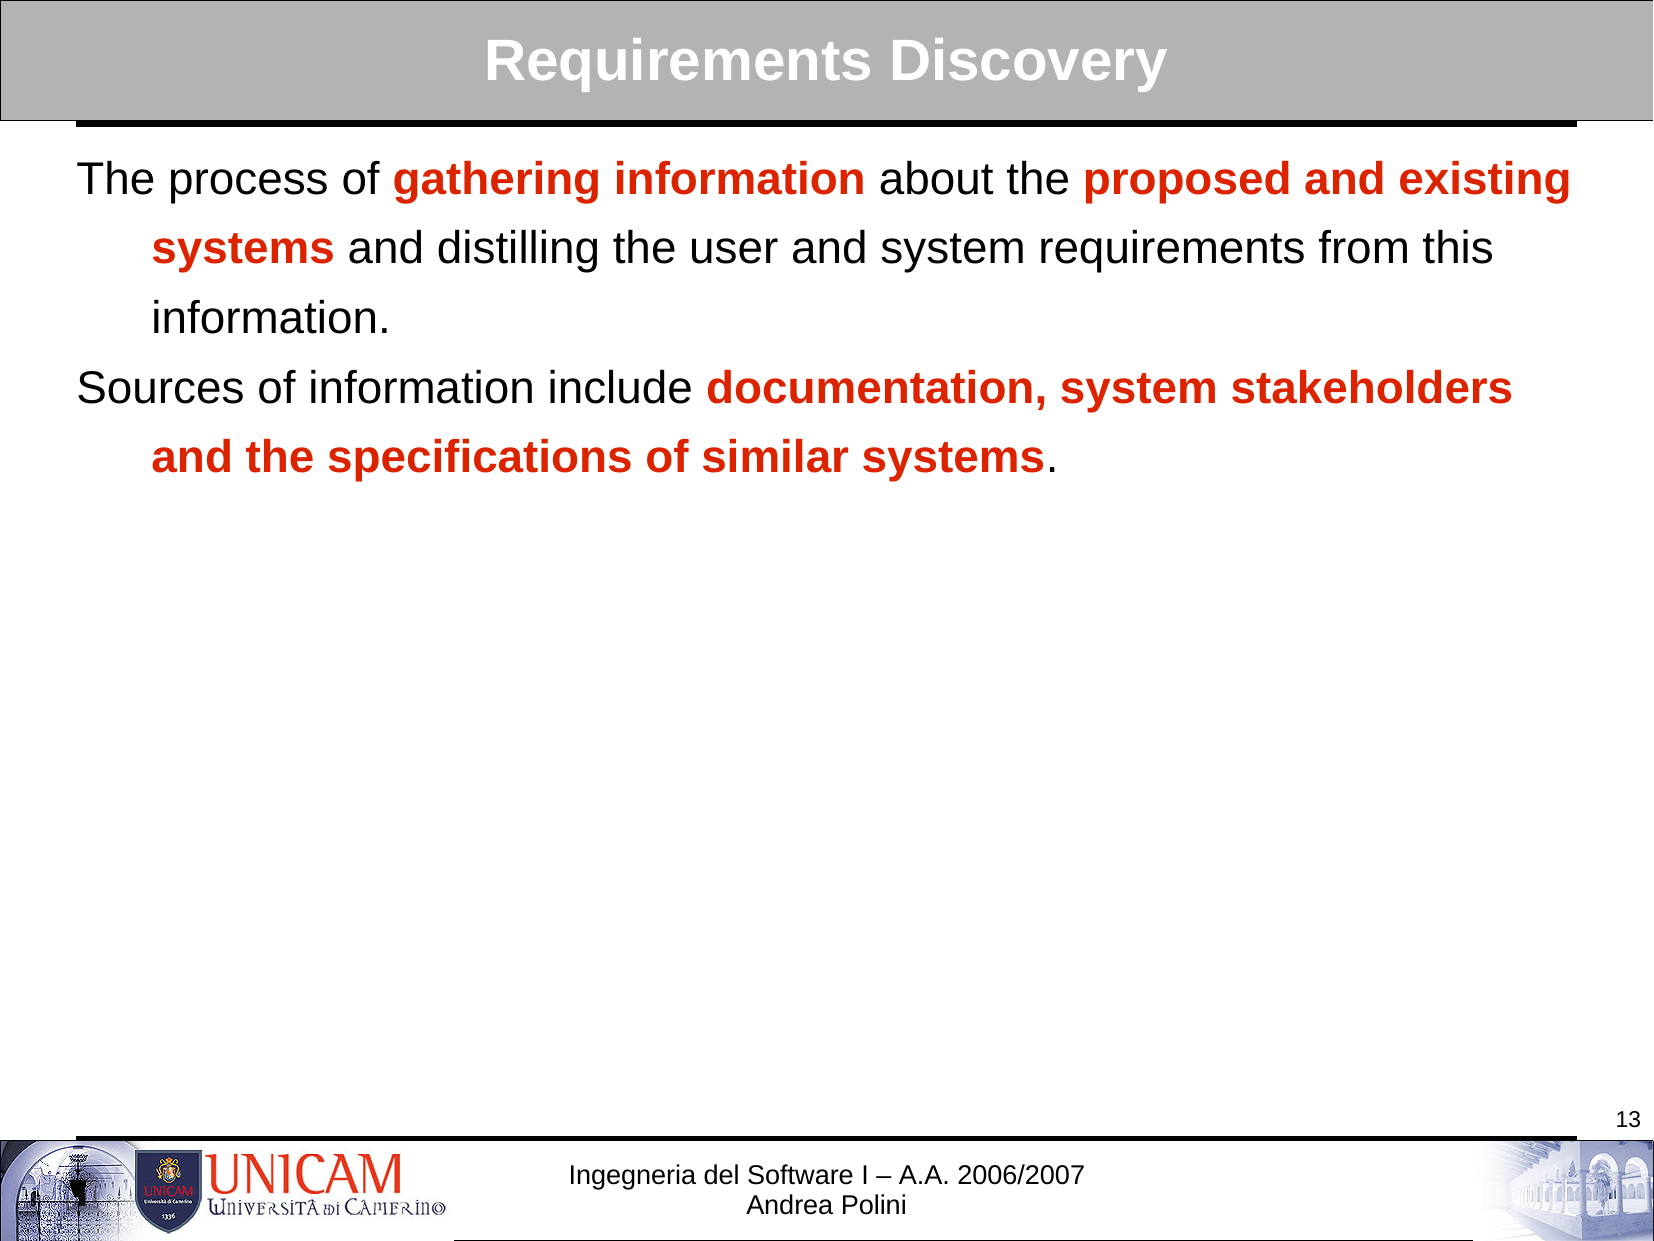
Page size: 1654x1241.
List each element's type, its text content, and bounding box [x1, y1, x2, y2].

picture [1473, 1141, 1654, 1241]
picture [0, 1141, 454, 1241]
list The process of gathering information about the proposed and existing systems and distilling the user and system requirements from this information. Sources of information include documentation, system stakeholders and the specifications of similar systems. [76, 152, 1577, 671]
title Requirements Discovery [0, 0, 1653, 121]
